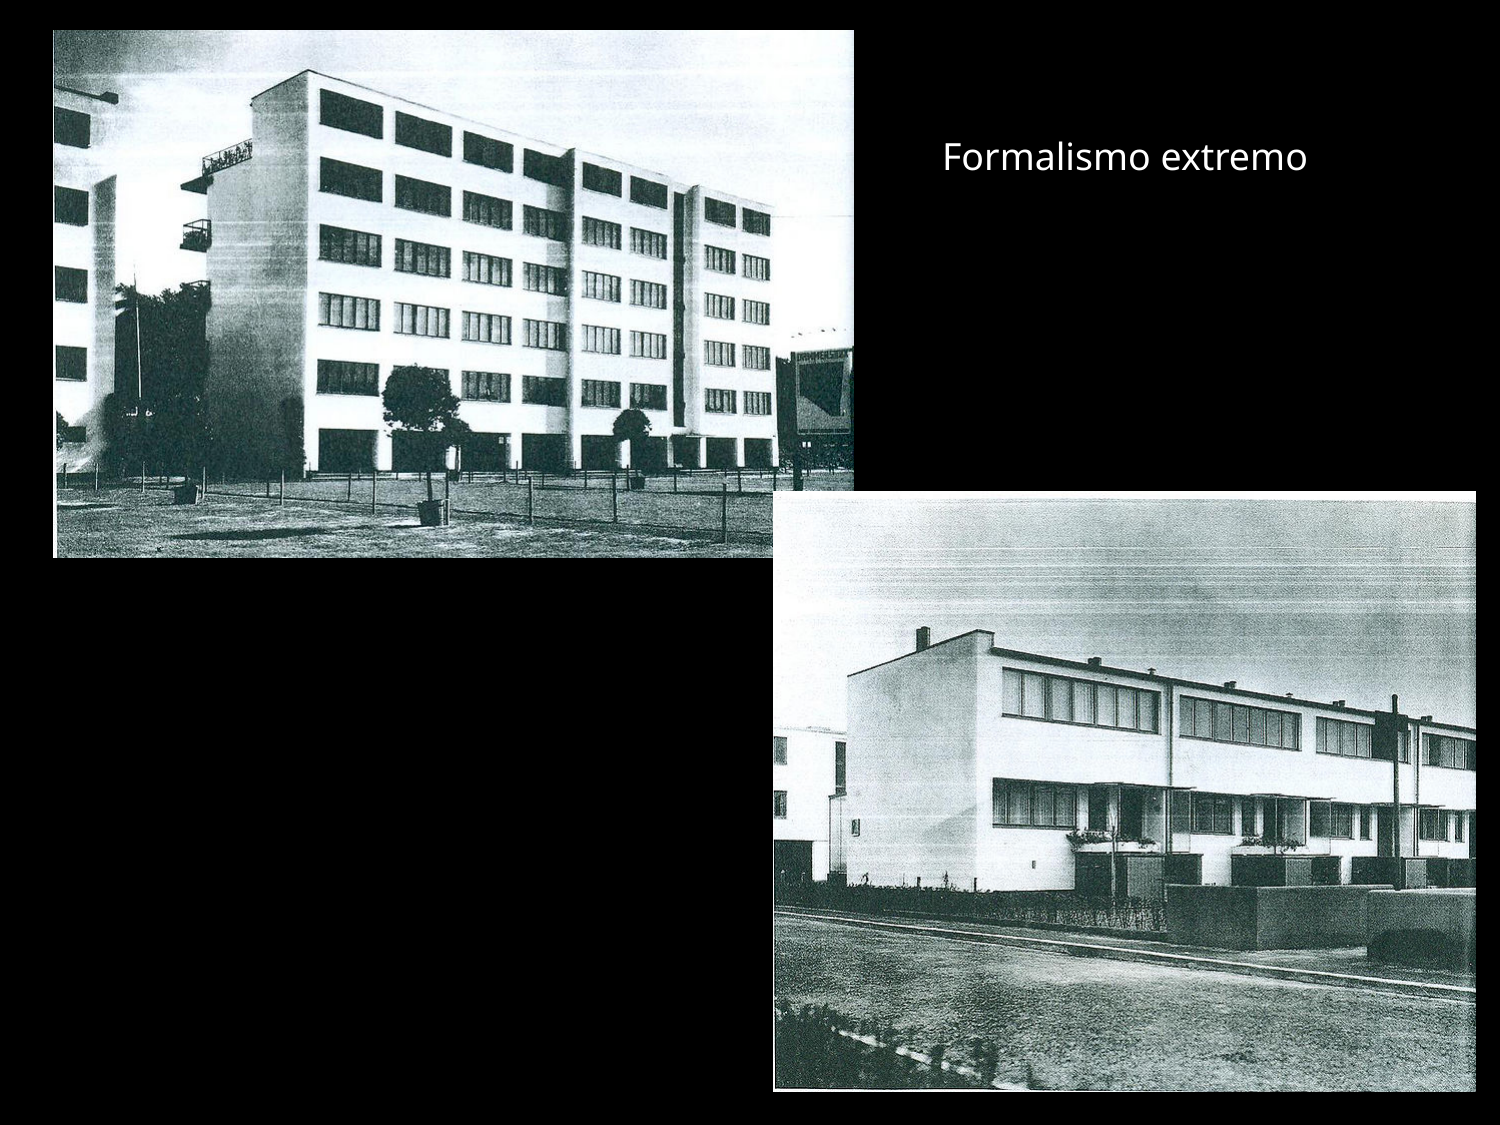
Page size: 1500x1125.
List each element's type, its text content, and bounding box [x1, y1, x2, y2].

picture [53, 30, 1476, 1092]
text_box Formalismo extremo [927, 125, 1386, 187]
